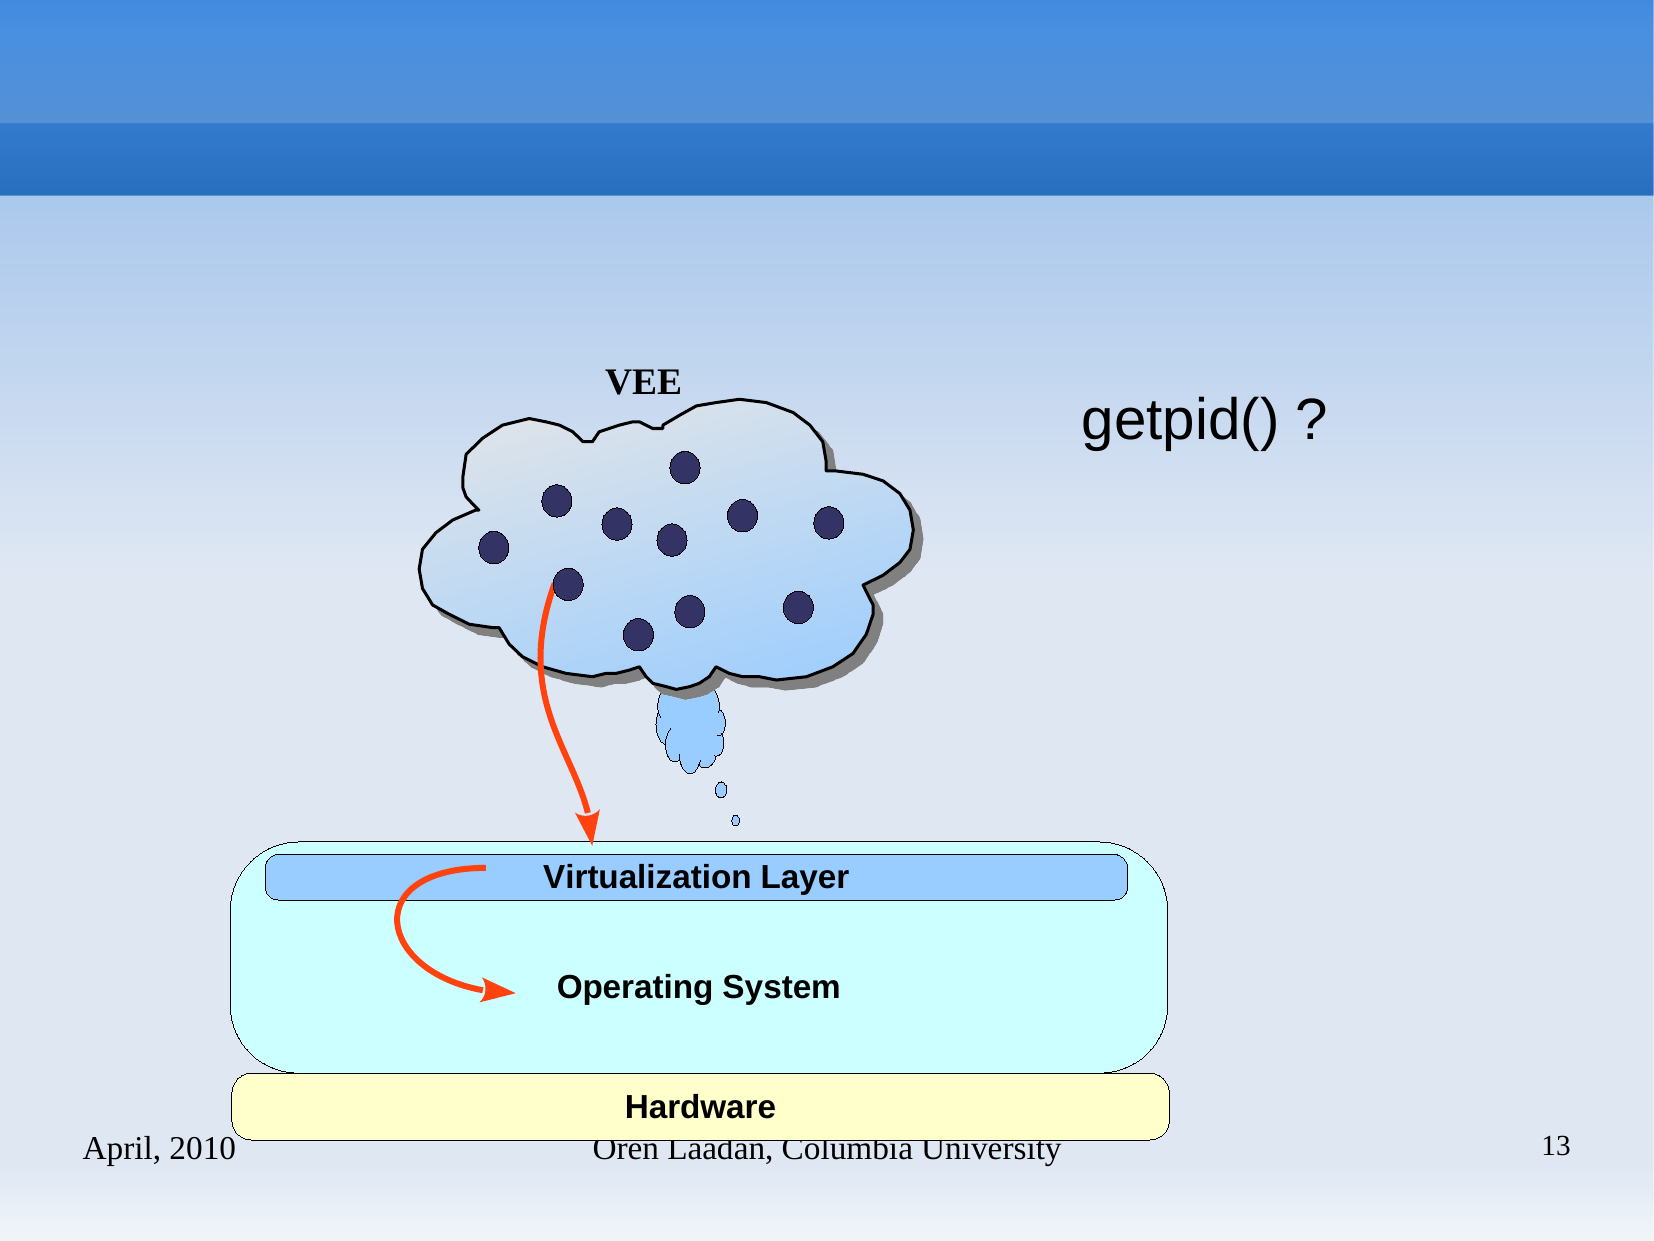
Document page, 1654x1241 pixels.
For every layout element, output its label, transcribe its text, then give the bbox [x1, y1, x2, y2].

text_box [715, 781, 727, 798]
text_box VEE [352, 353, 936, 412]
picture [0, 0, 1654, 1241]
text_box Hardware [231, 1073, 1170, 1141]
text_box [731, 815, 740, 826]
text_box Virtualization Layer [265, 854, 1128, 901]
text_box [419, 412, 914, 774]
list getpid() ? [939, 298, 1568, 1125]
text_box Operating System [230, 841, 1168, 1074]
